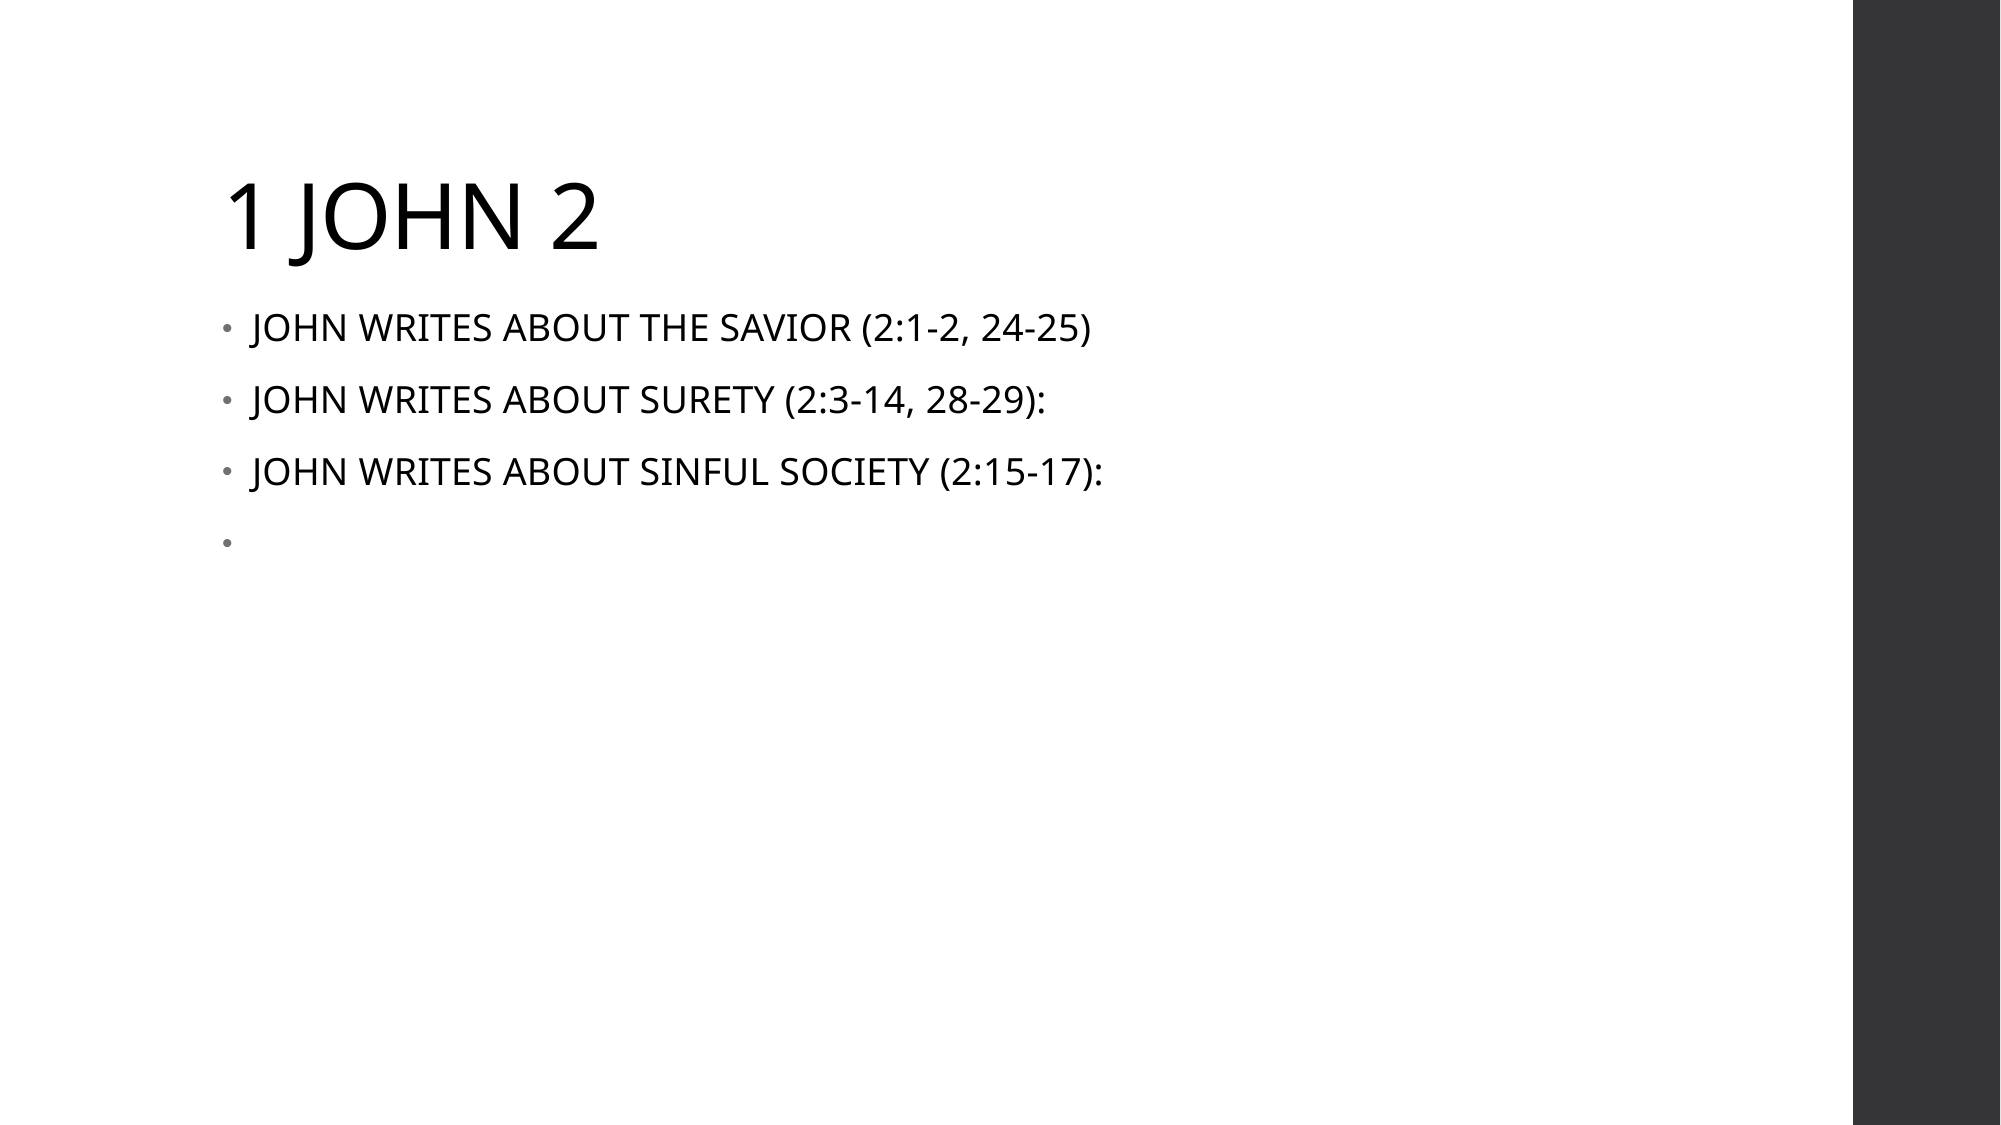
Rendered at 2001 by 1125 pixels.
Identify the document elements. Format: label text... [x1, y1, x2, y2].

list JOHN WRITES ABOUT THE SAVIOR (2:1-2, 24-25) JOHN WRITES ABOUT SURETY (2:3-14, 28-29): JOHN WRITES ABOUT SINFUL SOCIETY (2:15-17): [206, 299, 1617, 1014]
title 1 JOHN 2 [206, 60, 1797, 278]
